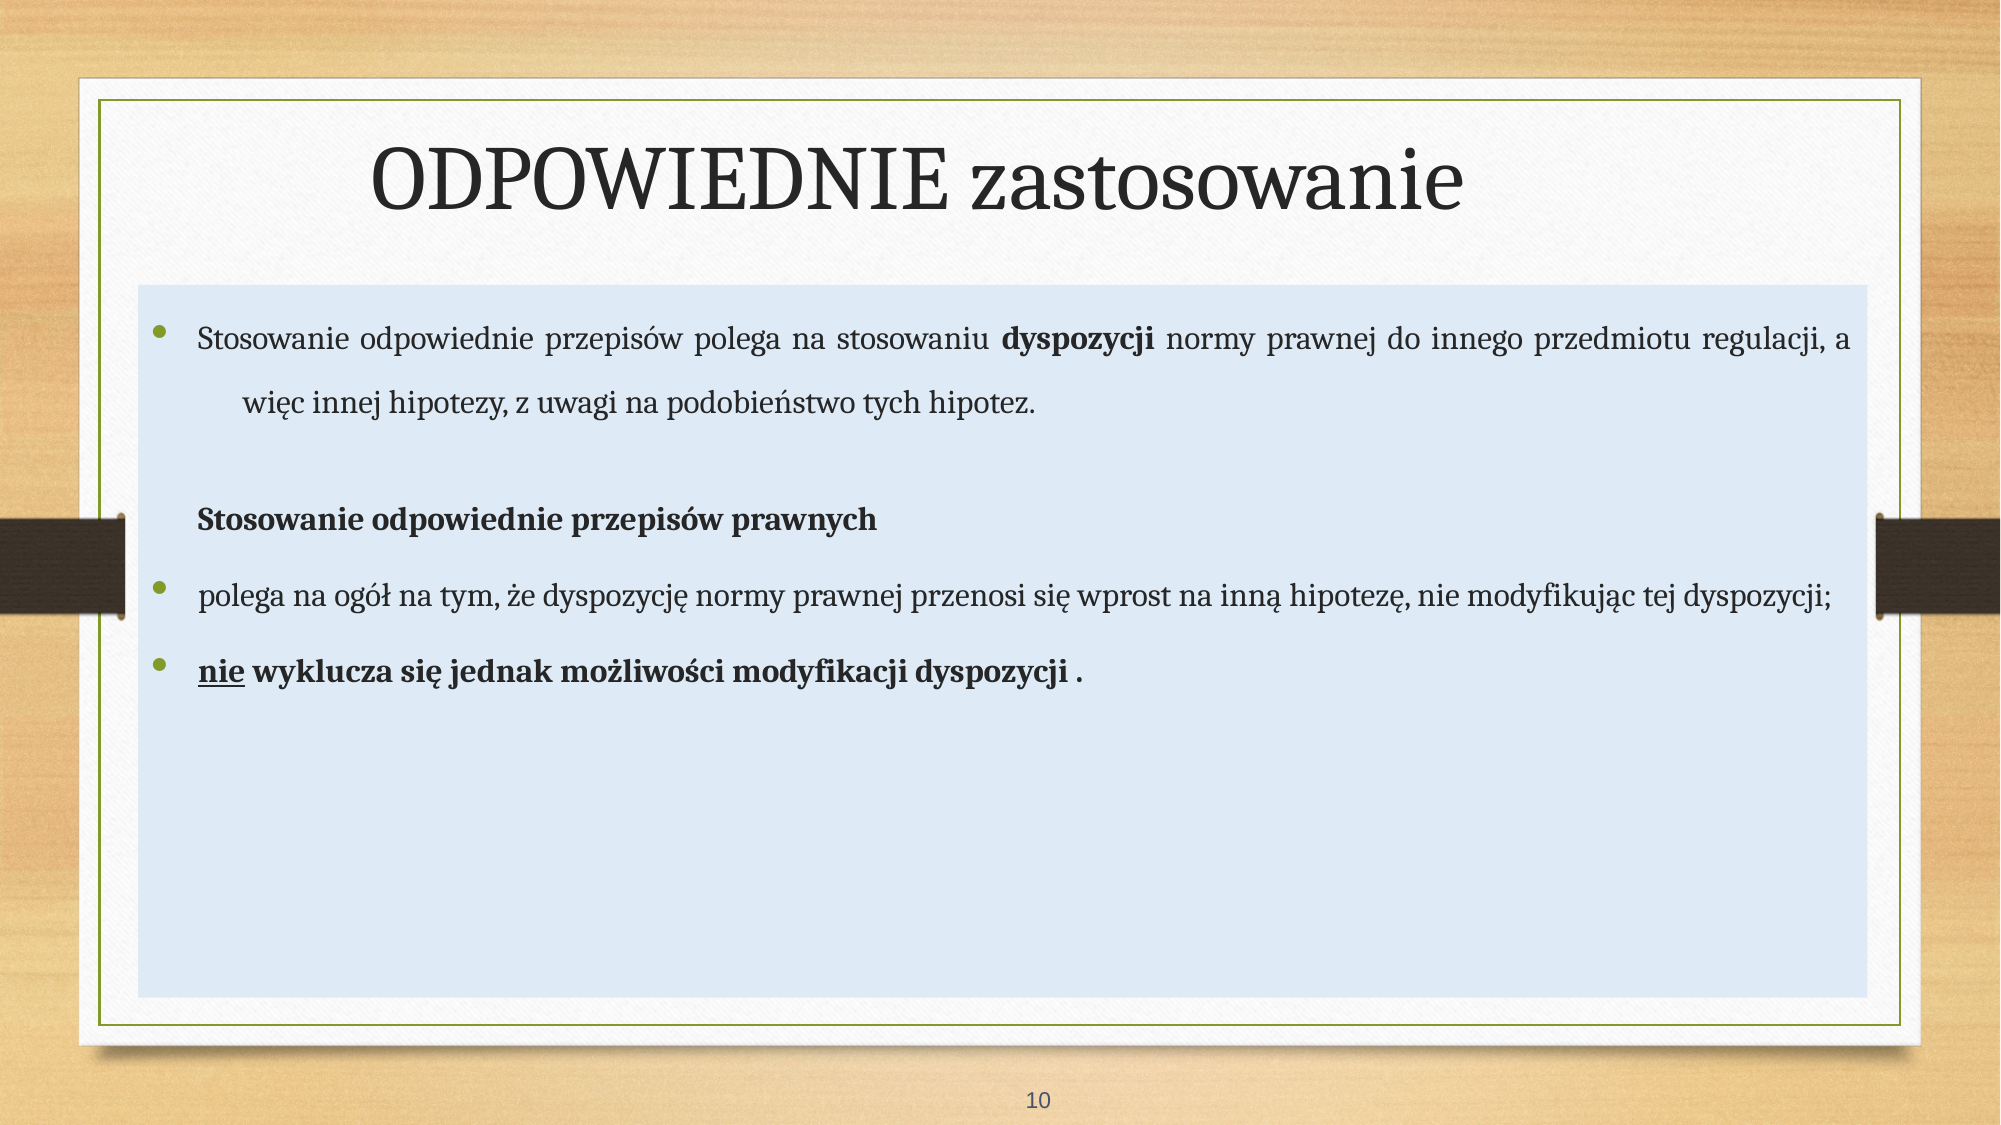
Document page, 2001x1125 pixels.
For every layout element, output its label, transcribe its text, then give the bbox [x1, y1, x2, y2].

title ODPOWIEDNIE zastosowanie [324, 52, 1513, 284]
list Stosowanie odpowiednie przepisów polega na stosowaniu dyspozycji normy prawnej do innego przedmiotu regulacji, a więc innej hipotezy, z uwagi na podobieństwo tych hipotez. Stosowanie odpowiednie przepisów prawnych polega na ogół na tym, że dyspozycję normy prawnej przenosi się wprost na inną hipotezę, nie modyfikując tej dyspozycji; nie wyklucza się jednak możliwości modyfikacji dyspozycji . [138, 284, 1868, 998]
text_box ‹#› [1025, 1075, 1123, 1114]
